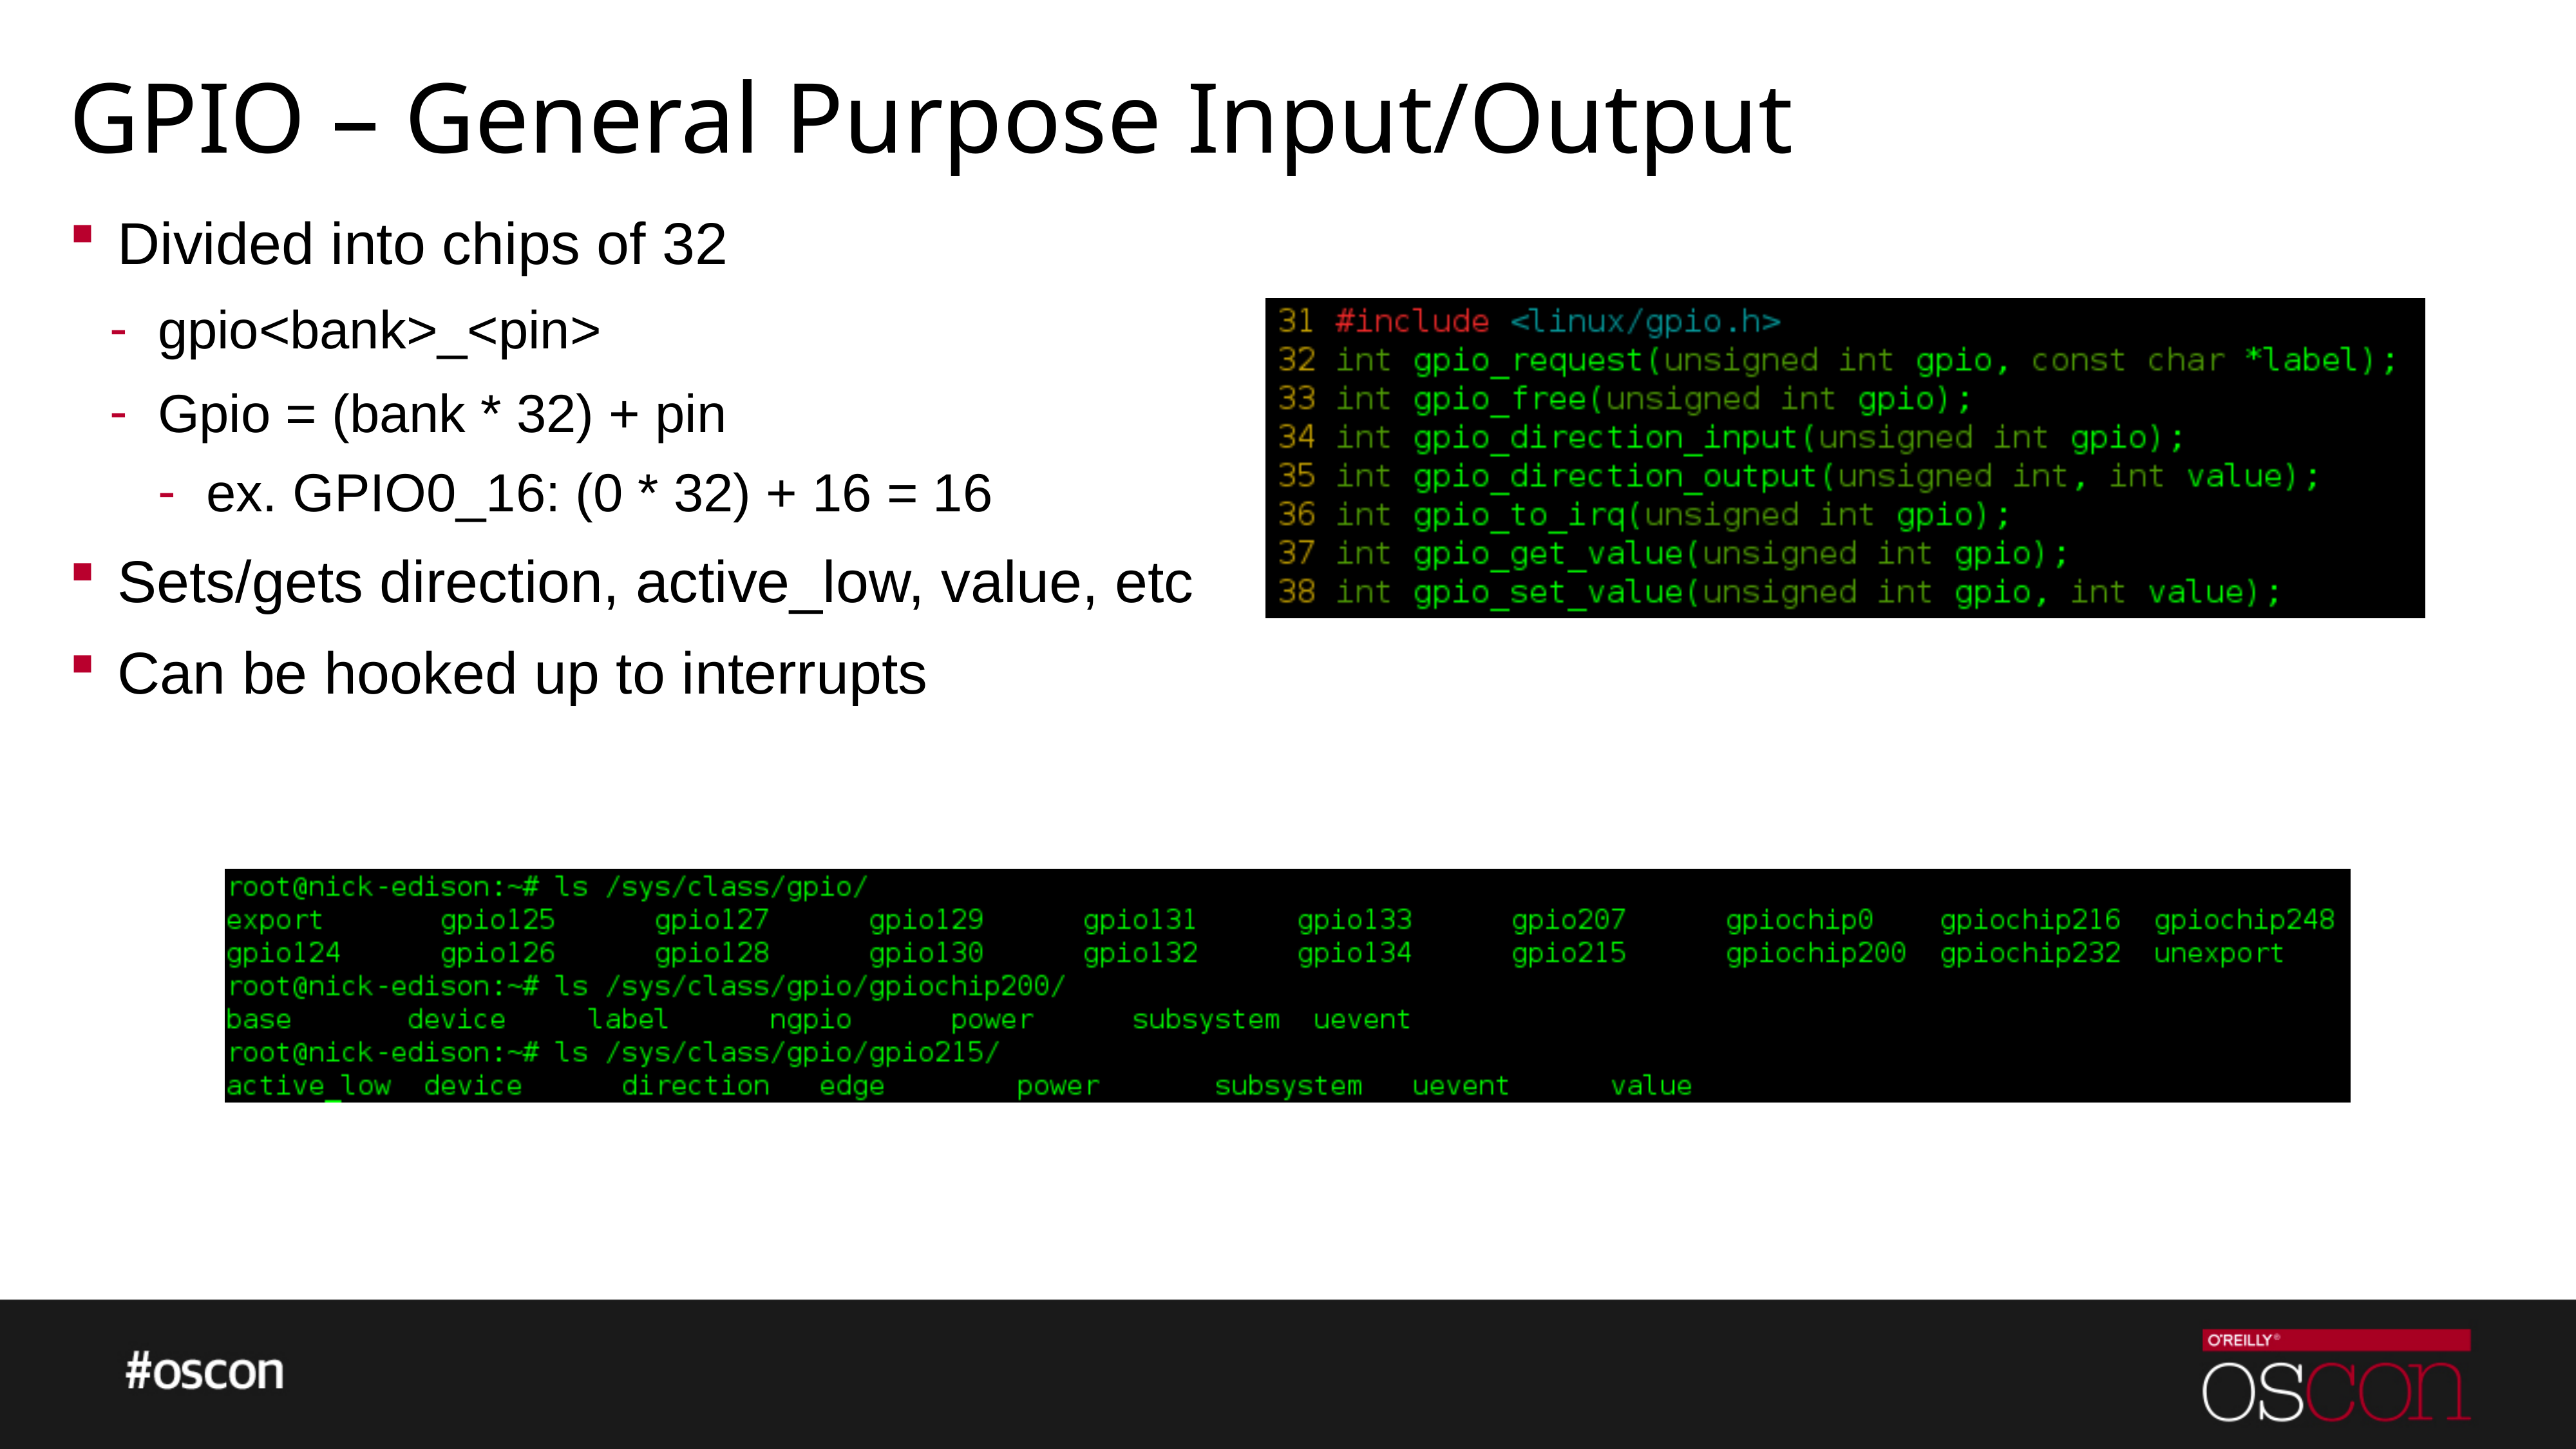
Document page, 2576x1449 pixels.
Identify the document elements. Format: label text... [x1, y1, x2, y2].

title GPIO – General Purpose Input/Output [65, 10, 2510, 209]
picture [1265, 298, 2425, 618]
list Divided into chips of 32 gpio<bank>_<pin> Gpio = (bank * 32) + pin ex. GPIO0_16: (0 * 32) + 16 = 16 Sets/gets direction, active_low, value, etc Can be hooked up to interrupts [65, 209, 2510, 1449]
picture [0, 0, 2576, 1449]
picture [225, 869, 2351, 1103]
